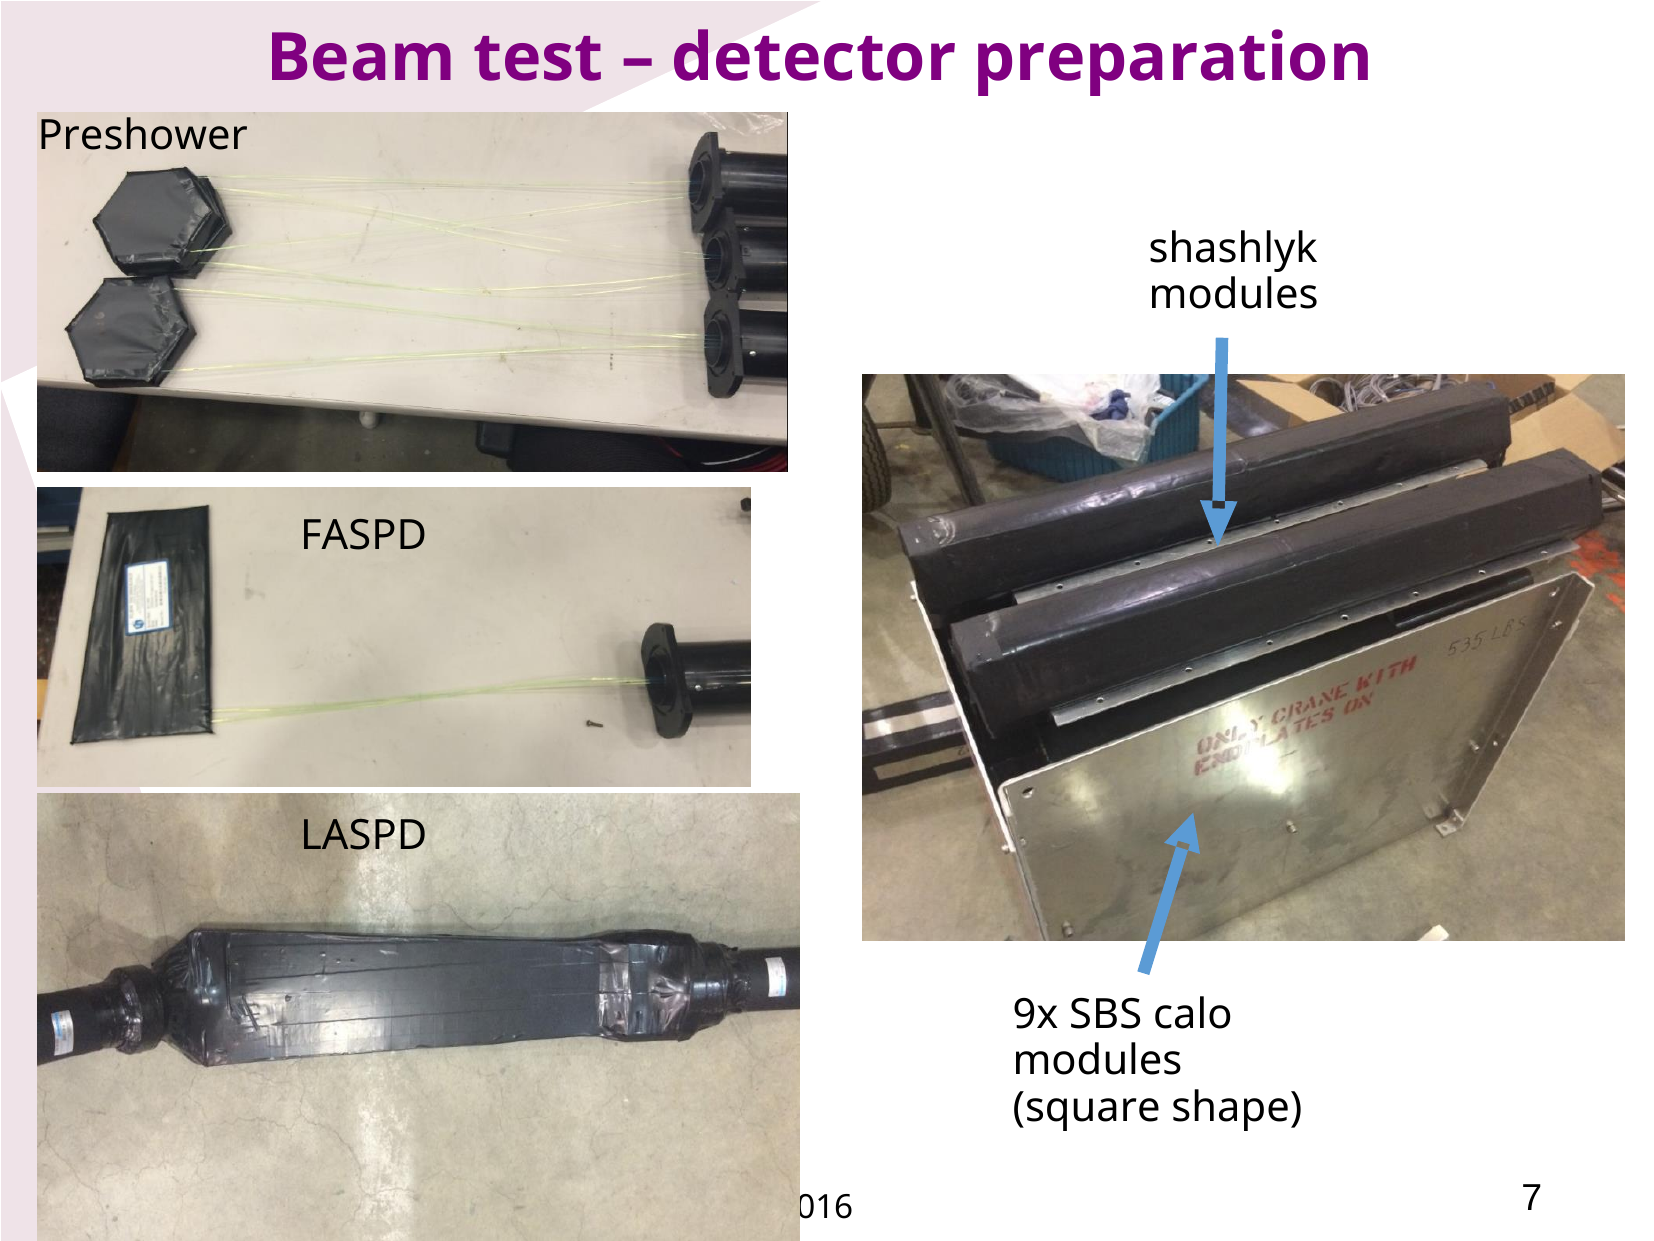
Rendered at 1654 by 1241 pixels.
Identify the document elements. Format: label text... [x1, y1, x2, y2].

text_box FASPD [300, 512, 526, 563]
picture [862, 374, 1625, 941]
picture [37, 487, 751, 787]
text_box 9x SBS calo modules (square shape) [1012, 991, 1313, 1163]
title Beam test – detector preparation [68, 13, 1571, 113]
picture [1177, 841, 1189, 849]
text_box [1137, 812, 1201, 976]
text_box [1199, 337, 1238, 547]
picture [37, 113, 788, 472]
text_box LASPD [300, 812, 526, 863]
text_box shashlyk modules [1148, 225, 1351, 322]
picture [1213, 501, 1224, 508]
picture [37, 793, 800, 1241]
text_box Preshower [37, 112, 263, 163]
